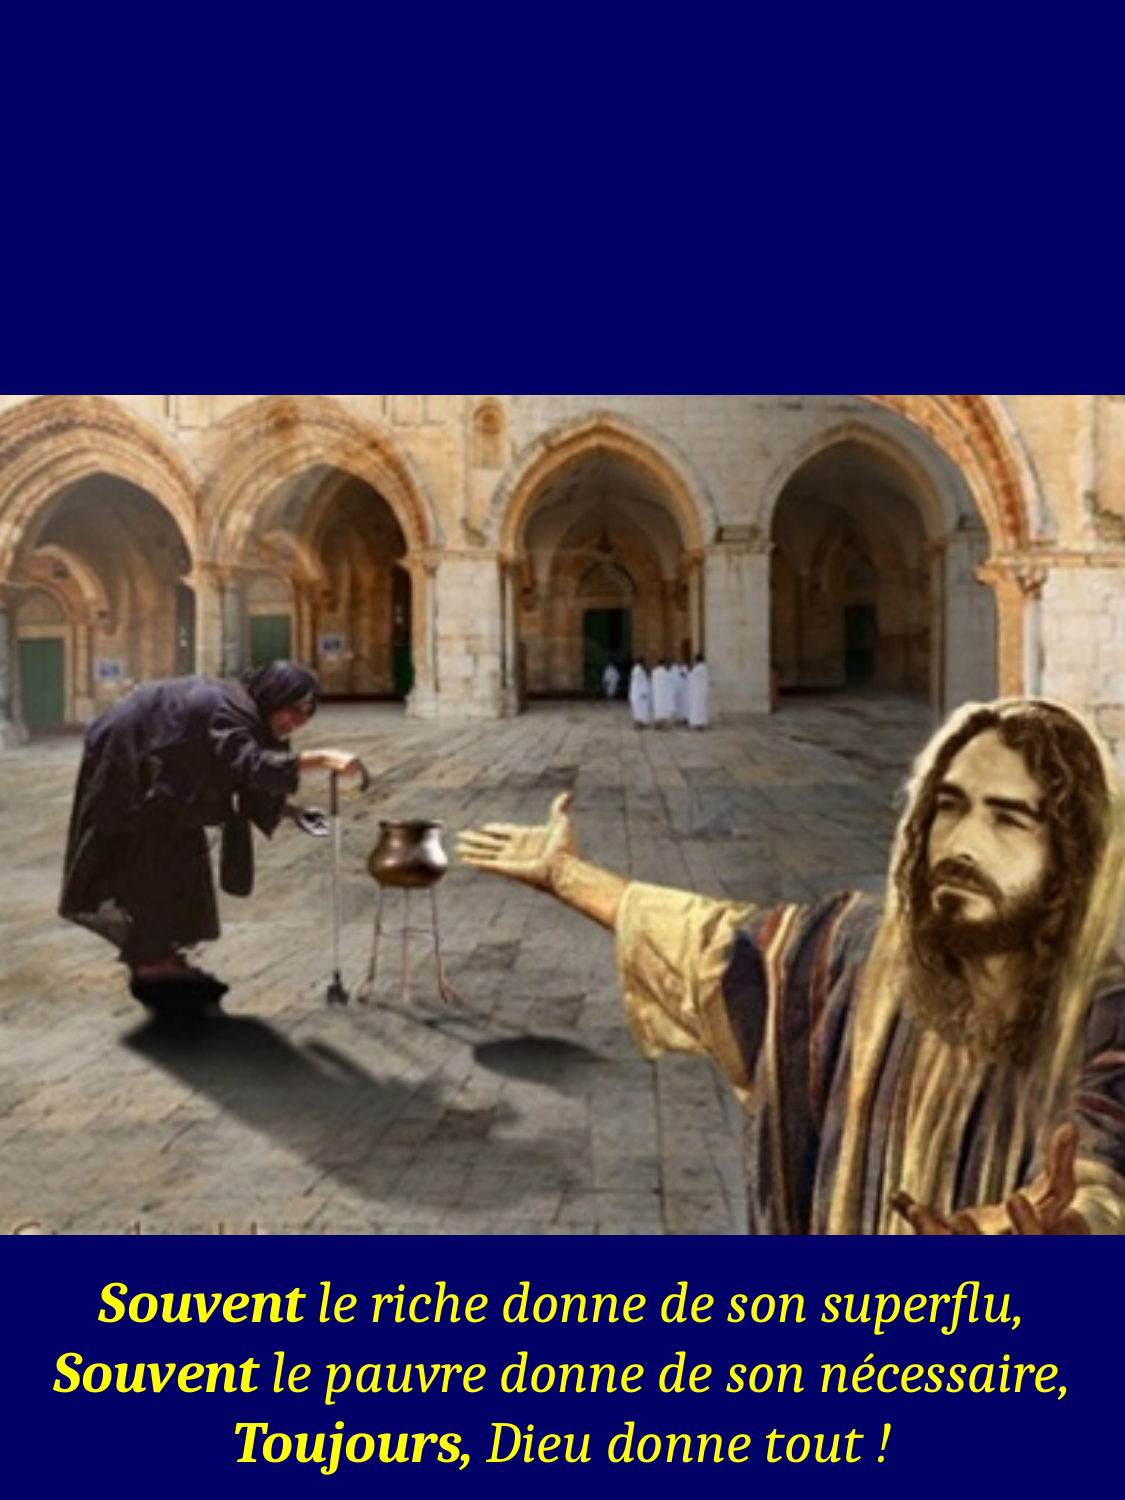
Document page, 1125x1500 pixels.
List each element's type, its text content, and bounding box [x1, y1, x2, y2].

picture [0, 395, 1125, 1235]
text_box Souvent le riche donne de son superflu, Souvent le pauvre donne de son nécessaire, Toujours, Dieu donne tout ! [0, 1257, 1125, 1482]
